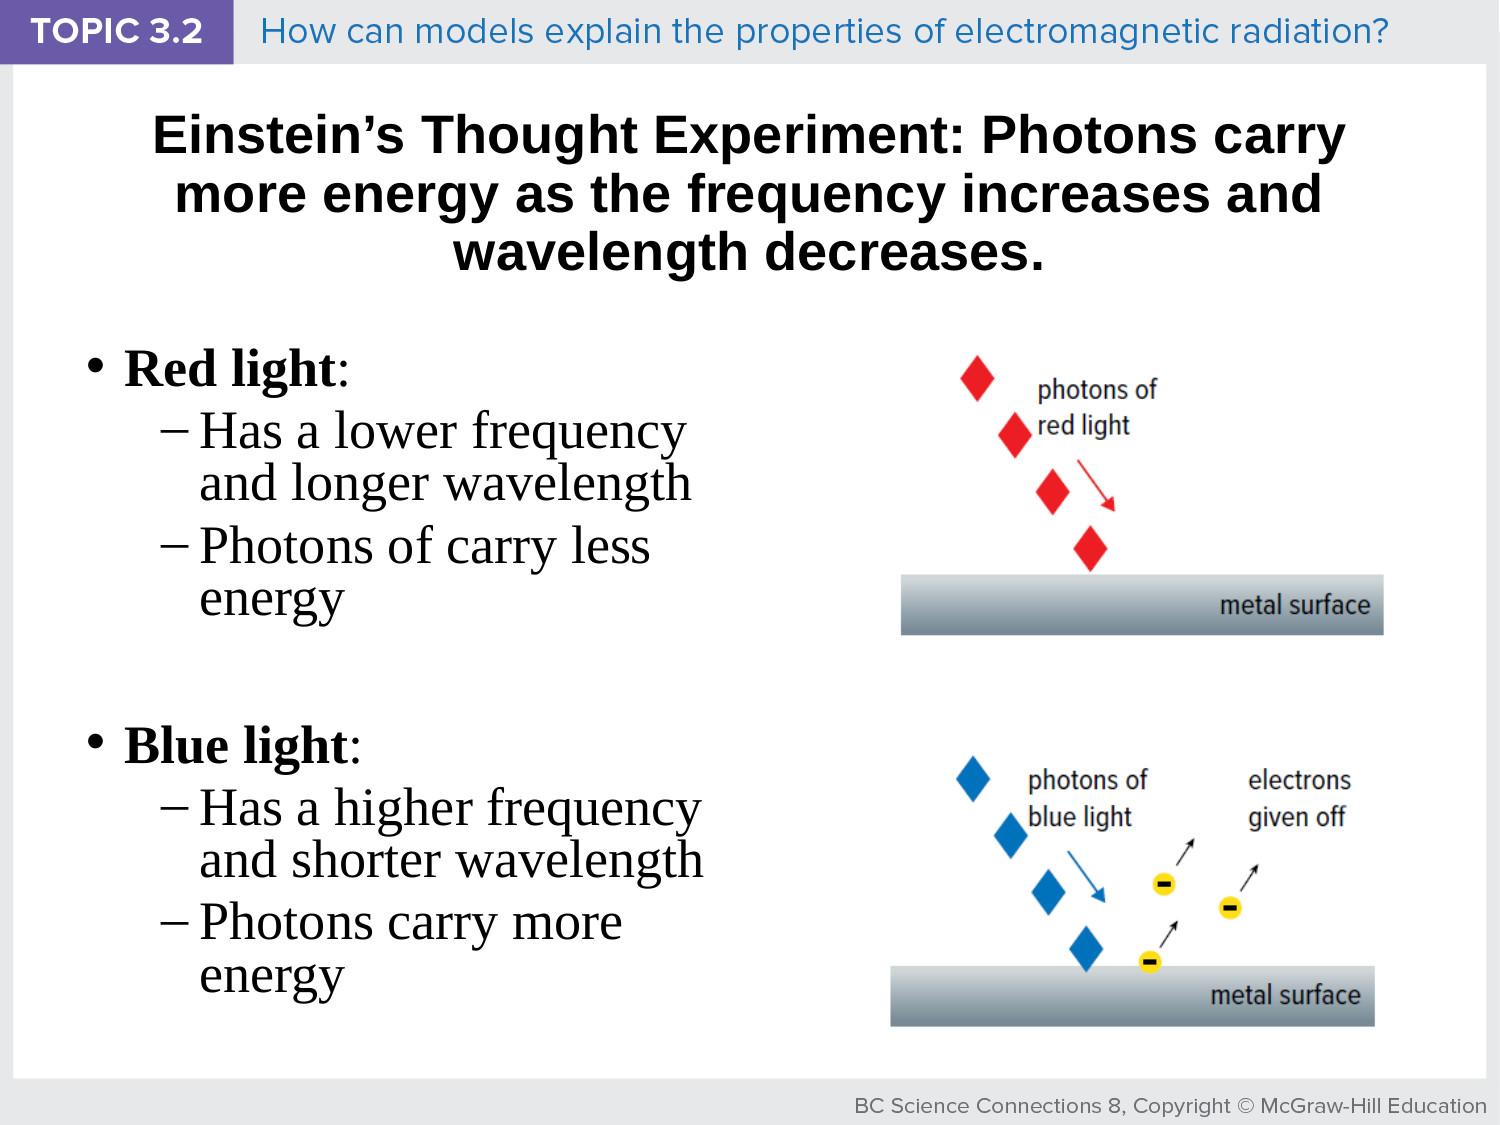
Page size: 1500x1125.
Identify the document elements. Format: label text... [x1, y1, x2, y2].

picture [0, 0, 1500, 1082]
list Red light: Has a lower frequency and longer wavelength Photons of carry less energy Blue light: Has a higher frequency and shorter wavelength Photons carry more energy [71, 337, 788, 1036]
title Einstein’s Thought Experiment: Photons carry more energy as the frequency increases and wavelength decreases. [103, 76, 1397, 313]
